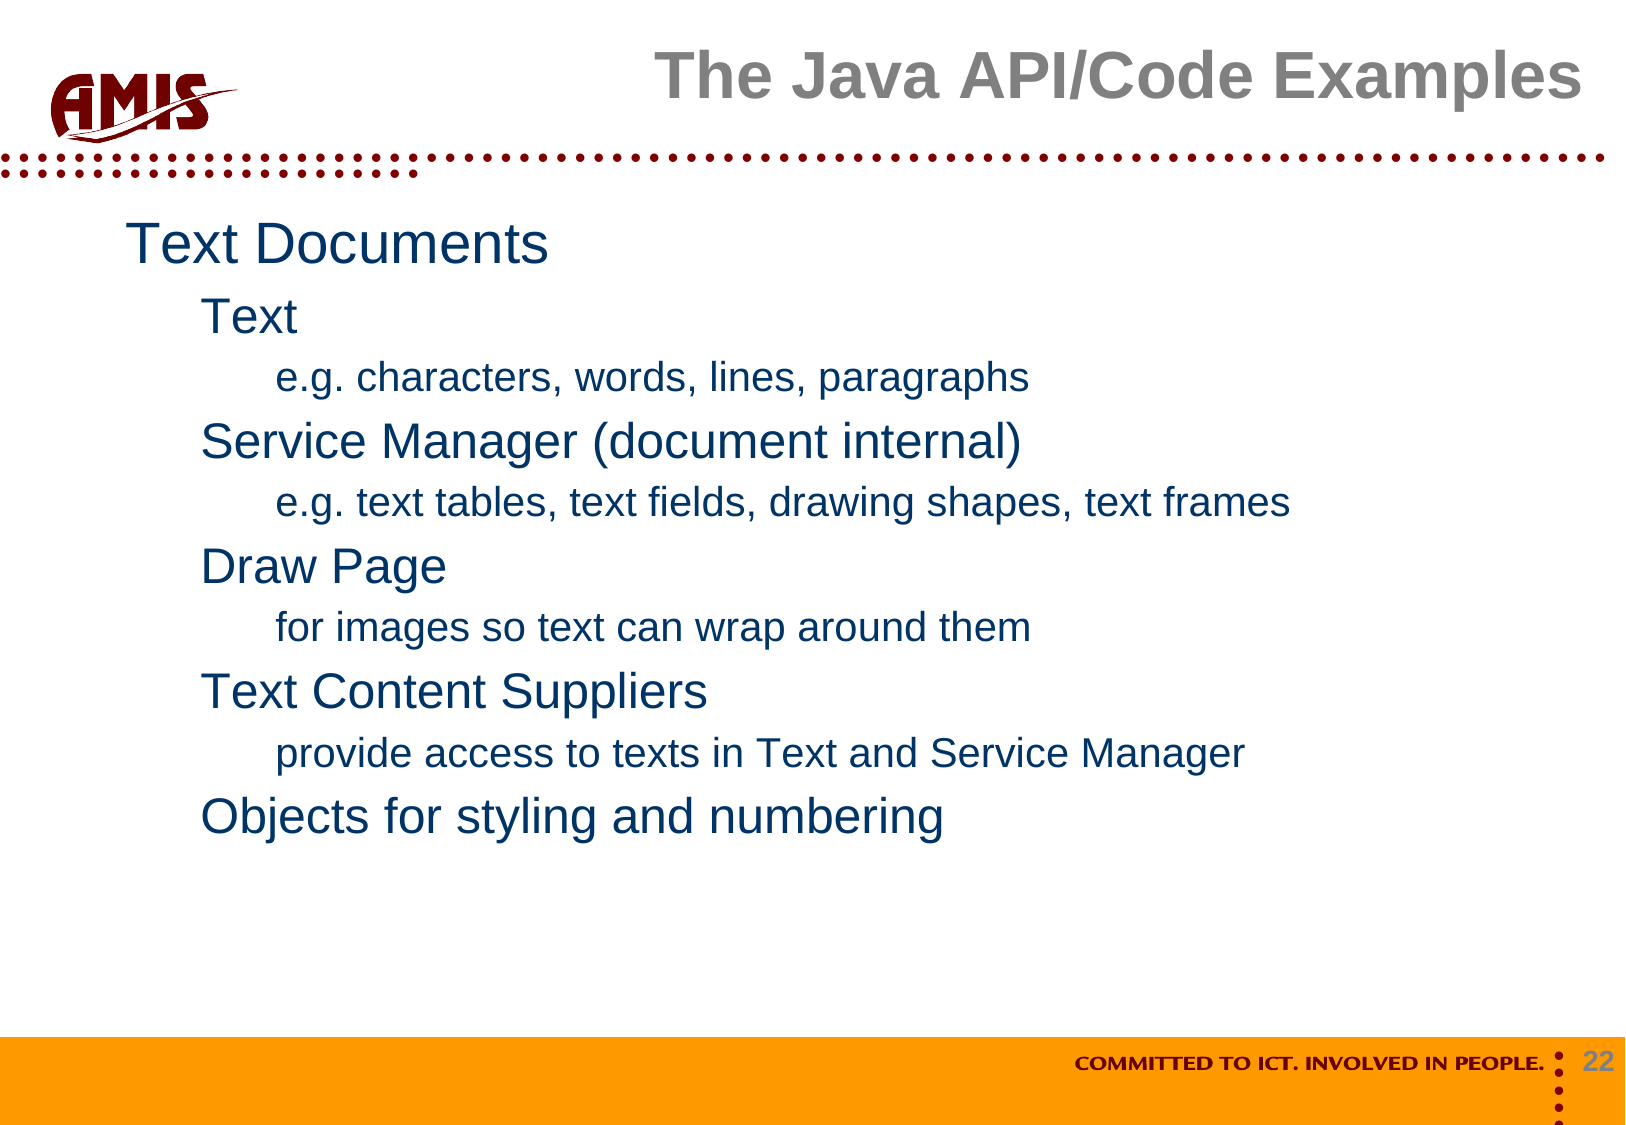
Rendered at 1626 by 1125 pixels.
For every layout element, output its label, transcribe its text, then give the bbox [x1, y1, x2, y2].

list Text Documents Text e.g. characters, words, lines, paragraphs Service Manager (document internal) e.g. text tables, text fields, drawing shapes, text frames Draw Page for images so text can wrap around them Text Content Suppliers provide access to texts in Text and Service Manager Objects for styling and numbering [124, 210, 1500, 1017]
picture [50, 73, 238, 144]
title The Java API/Code Examples [262, 27, 1585, 123]
picture [1074, 1055, 1544, 1071]
